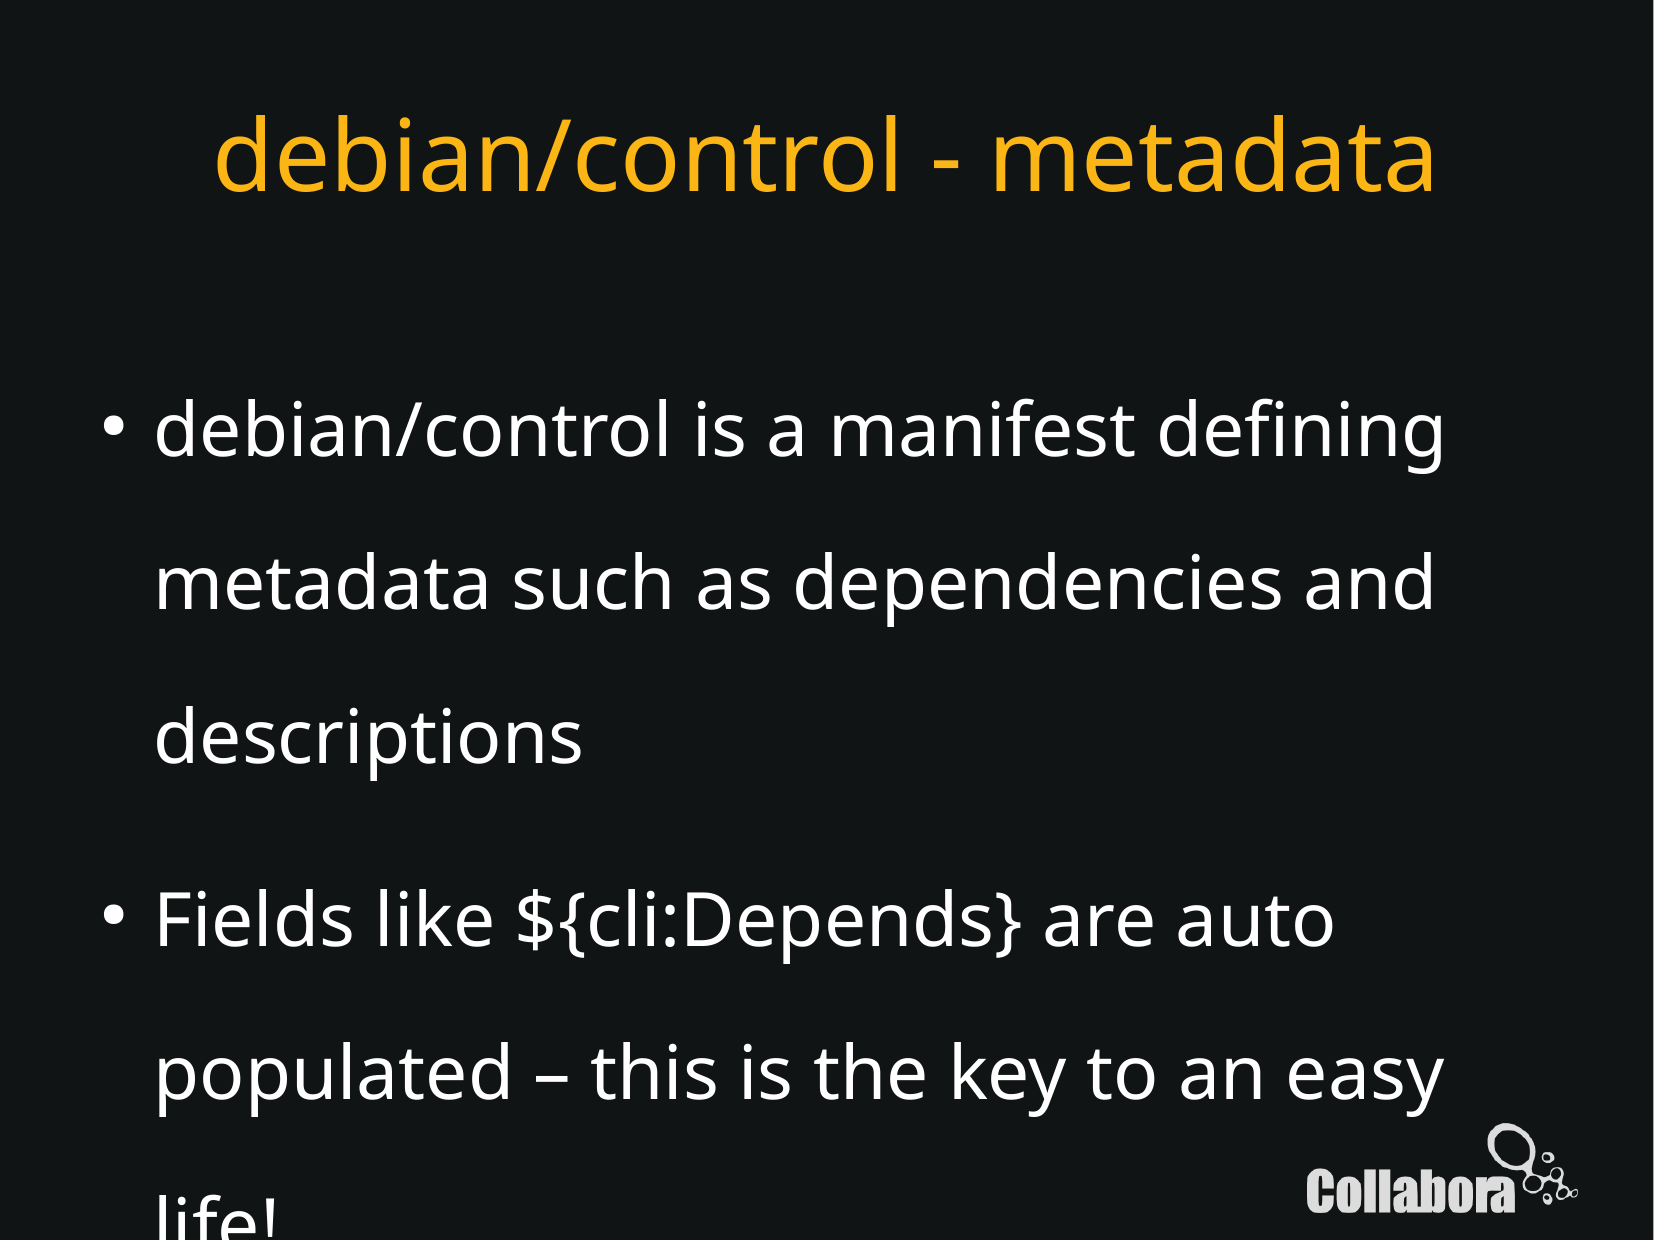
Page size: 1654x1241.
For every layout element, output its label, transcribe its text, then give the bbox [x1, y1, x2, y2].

picture [1307, 1123, 1578, 1213]
title debian/control - metadata [82, 49, 1571, 257]
list debian/control is a manifest defining metadata such as dependencies and descriptions Fields like ${cli:Depends} are auto populated – this is the key to an easy life! Sample on next slide [82, 324, 1571, 1109]
